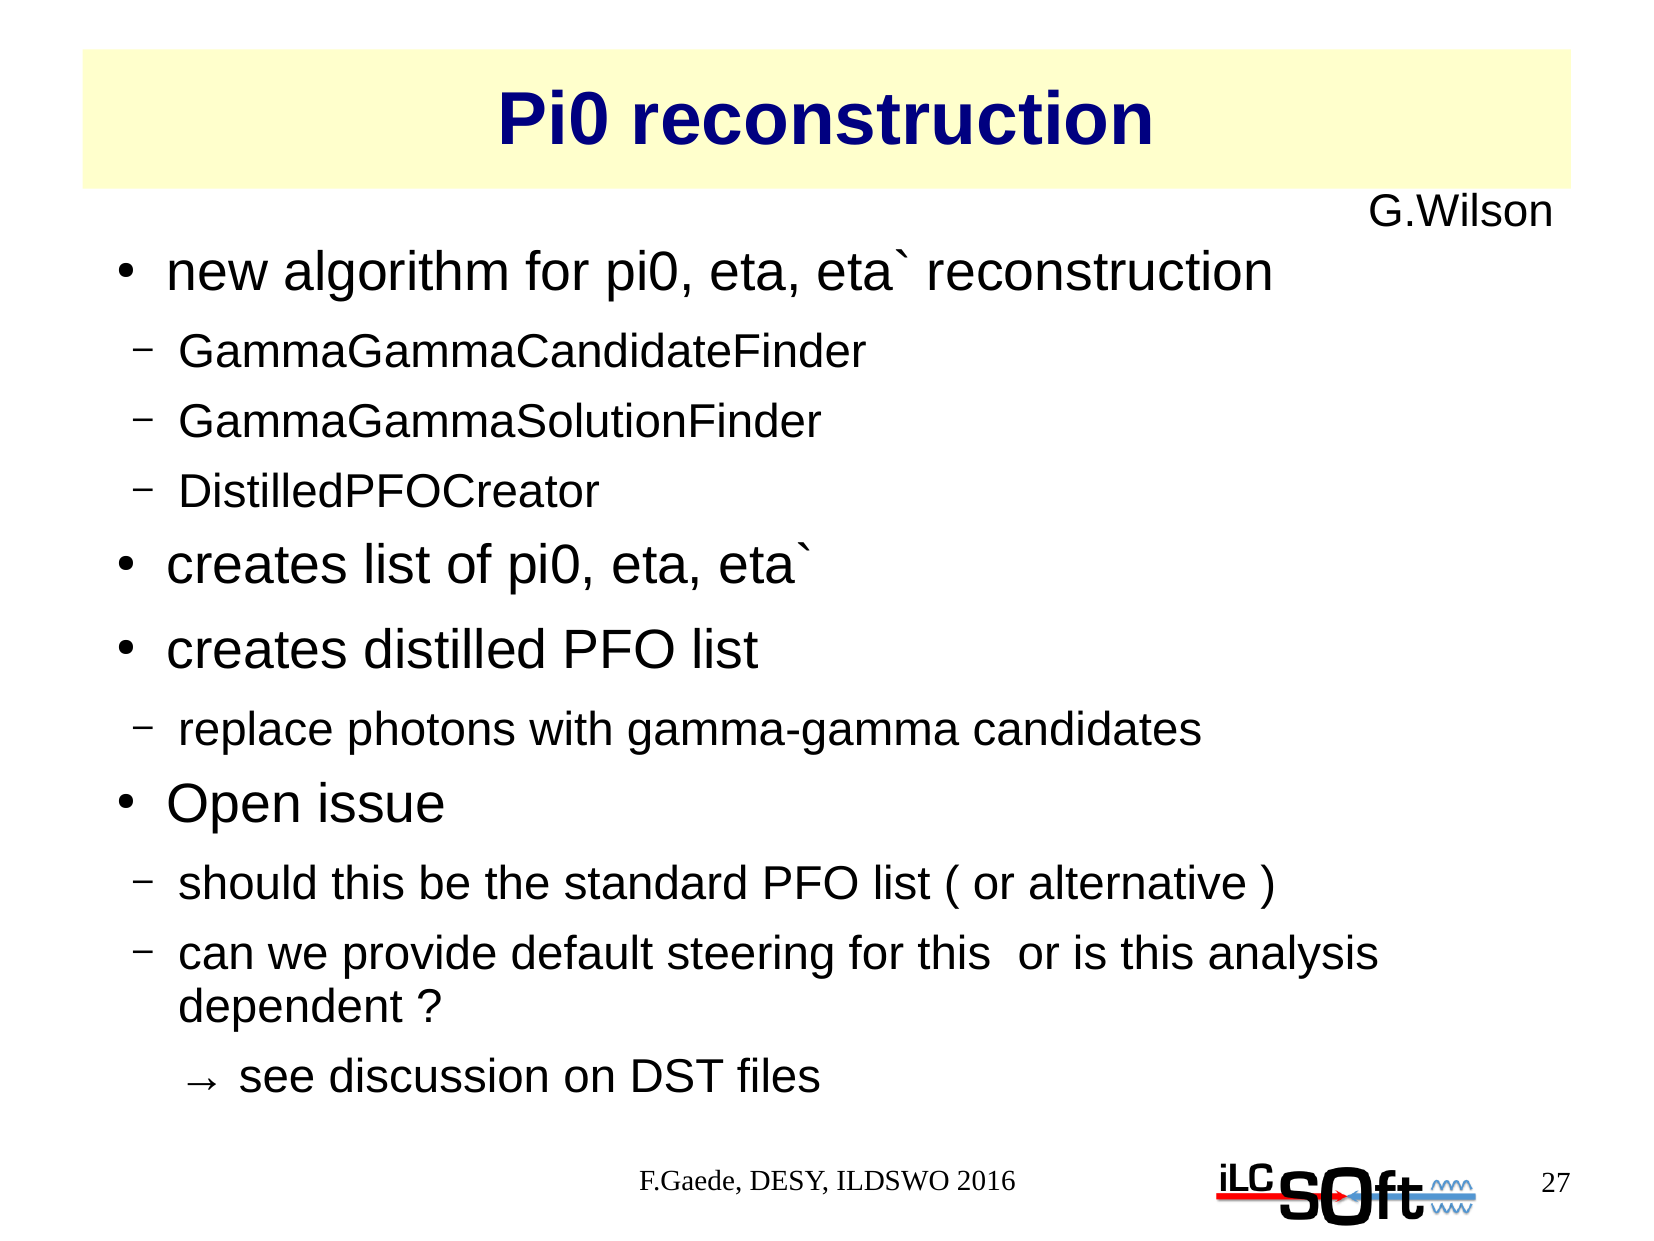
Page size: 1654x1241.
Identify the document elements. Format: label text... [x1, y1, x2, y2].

picture [1206, 1155, 1561, 1241]
list new algorithm for pi0, eta, eta` reconstruction GammaGammaCandidateFinder GammaGammaSolutionFinder DistilledPFOCreator creates list of pi0, eta, eta` creates distilled PFO list replace photons with gamma-gamma candidates Open issue should this be the standard PFO list ( or alternative ) can we provide default steering for this or is this analysis dependent ? → see discussion on DST files [82, 240, 1571, 1104]
title Pi0 reconstruction [82, 49, 1571, 189]
text_box G.Wilson [1353, 177, 1570, 244]
